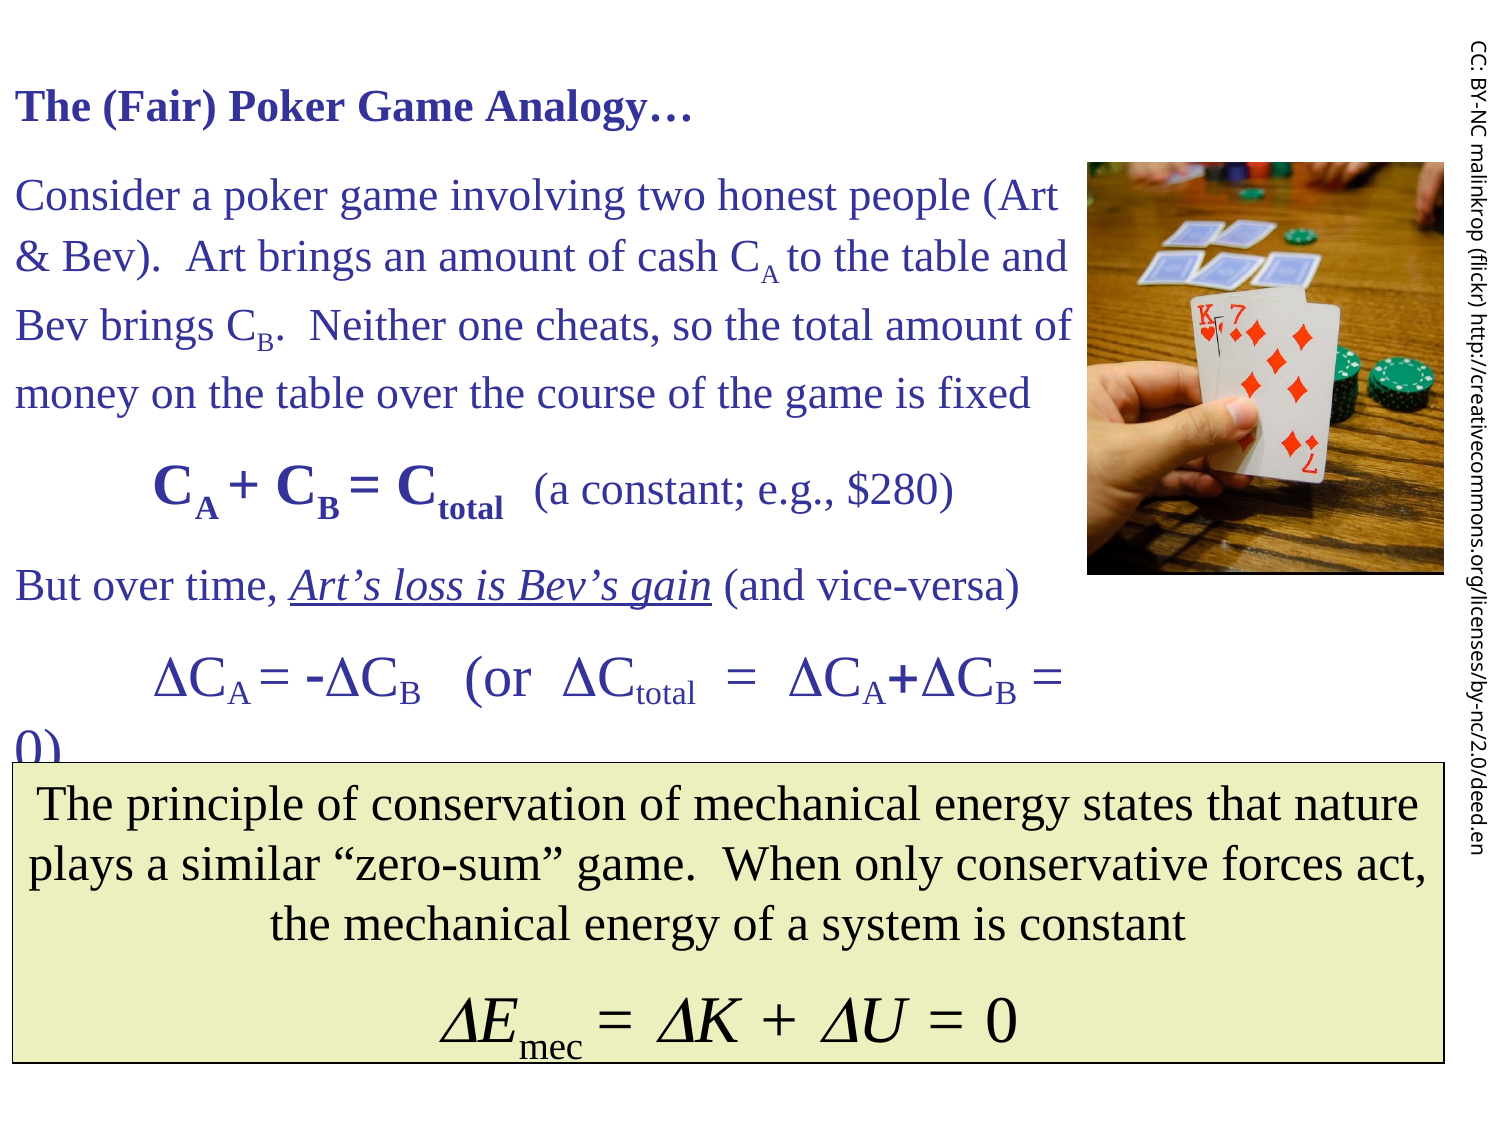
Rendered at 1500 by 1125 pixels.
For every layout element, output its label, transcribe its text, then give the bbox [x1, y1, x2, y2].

text_box The principle of conservation of mechanical energy states that nature plays a similar “zero-sum” game. When only conservative forces act, the mechanical energy of a system is constant ΔEmec = ΔK + ΔU = 0 [12, 762, 1445, 1064]
text_box The (Fair) Poker Game Analogy… Consider a poker game involving two honest people (Art & Bev). Art brings an amount of cash CA to the table and Bev brings CB. Neither one cheats, so the total amount of money on the table over the course of the game is fixed CA + CB = Ctotal (a constant; e.g., $280) But over time, Art’s loss is Bev’s gain (and vice-versa)  ΔCA = -ΔCB (or ΔCtotal = ΔCA+ΔCB = 0) [0, 62, 1100, 790]
picture [1087, 162, 1444, 575]
text_box CC: BY-NC malinkrop (flickr) http://creativecommons.org/licenses/by-nc/2.0/deed.en [1459, 25, 1500, 872]
